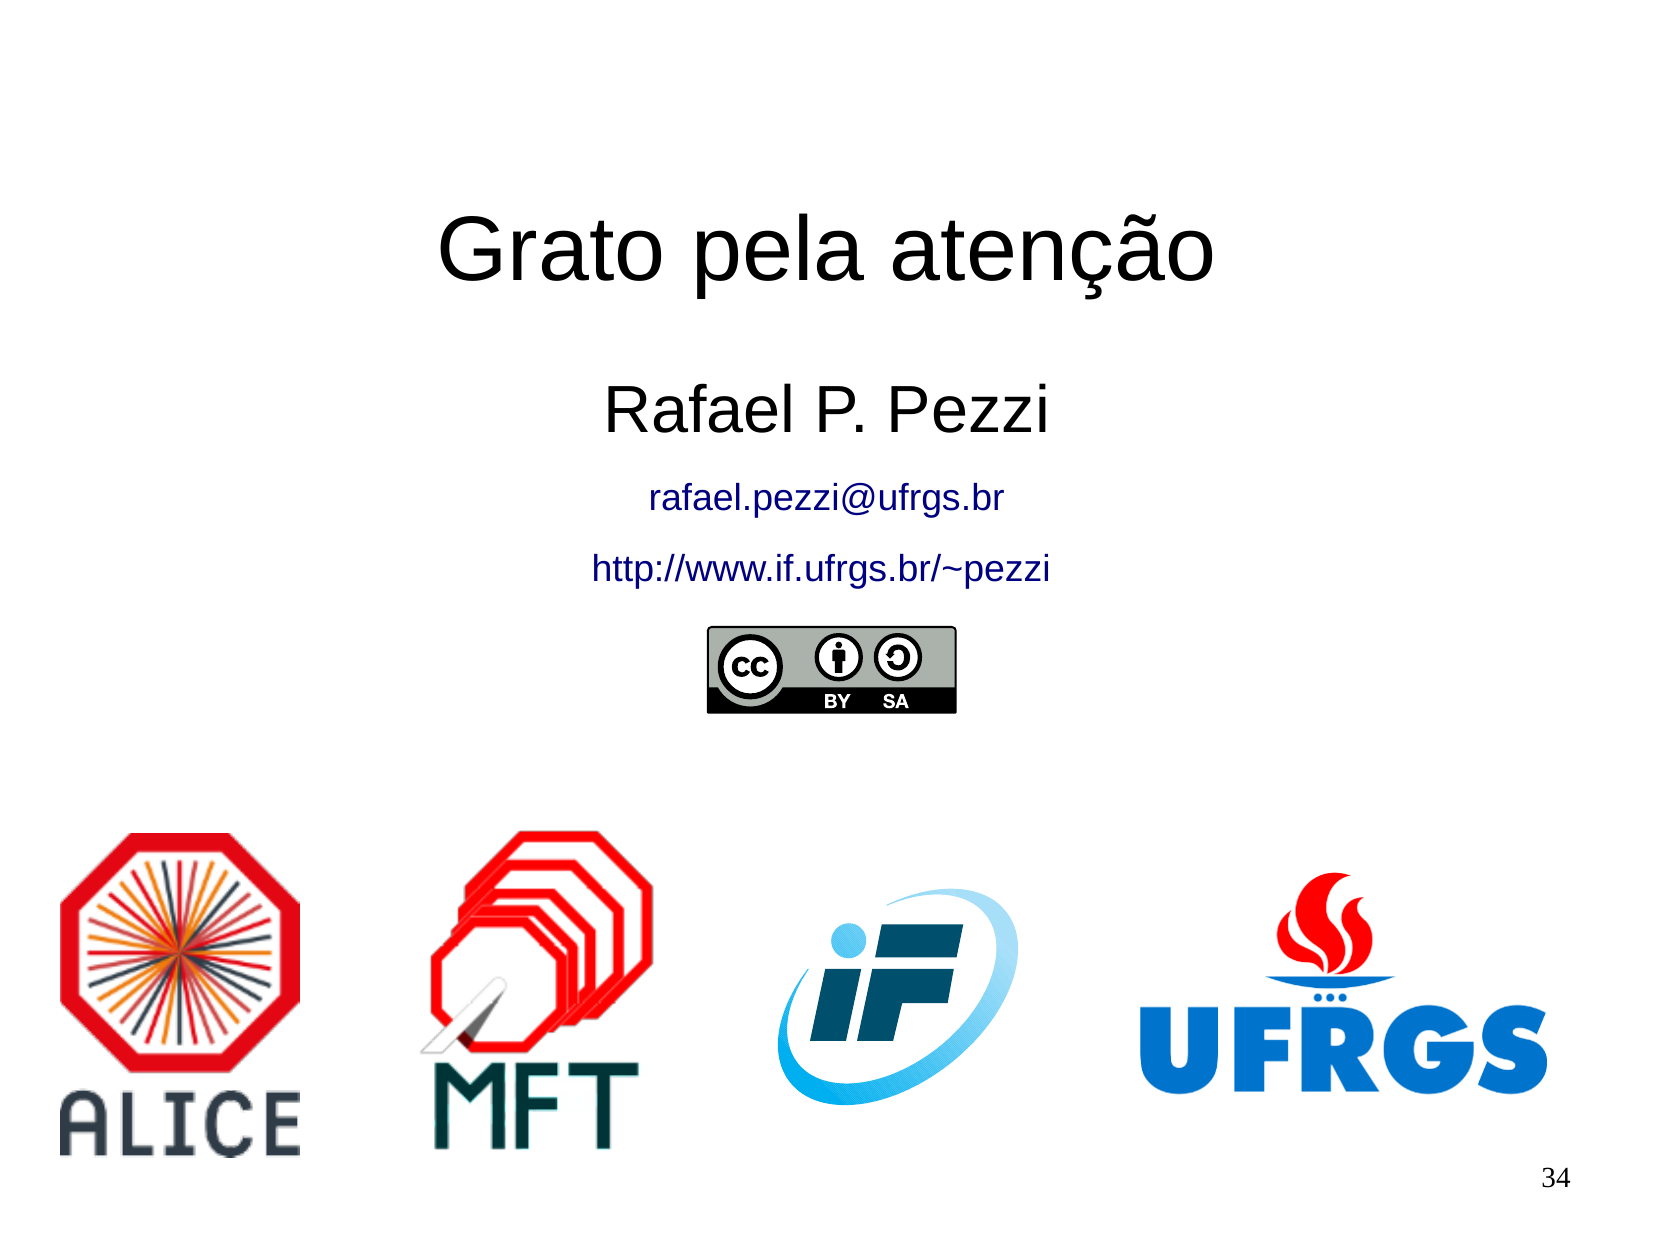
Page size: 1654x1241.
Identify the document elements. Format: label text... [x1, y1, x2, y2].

picture [408, 830, 668, 1153]
picture [750, 861, 1031, 1136]
picture [706, 625, 957, 714]
list Rafael P. Pezzi rafael.pezzi@ufrgs.br http://www.if.ufrgs.br/~pezzi [82, 372, 1571, 827]
title Grato pela atenção [200, 185, 1453, 313]
picture [60, 833, 300, 1158]
picture [1140, 872, 1548, 1108]
